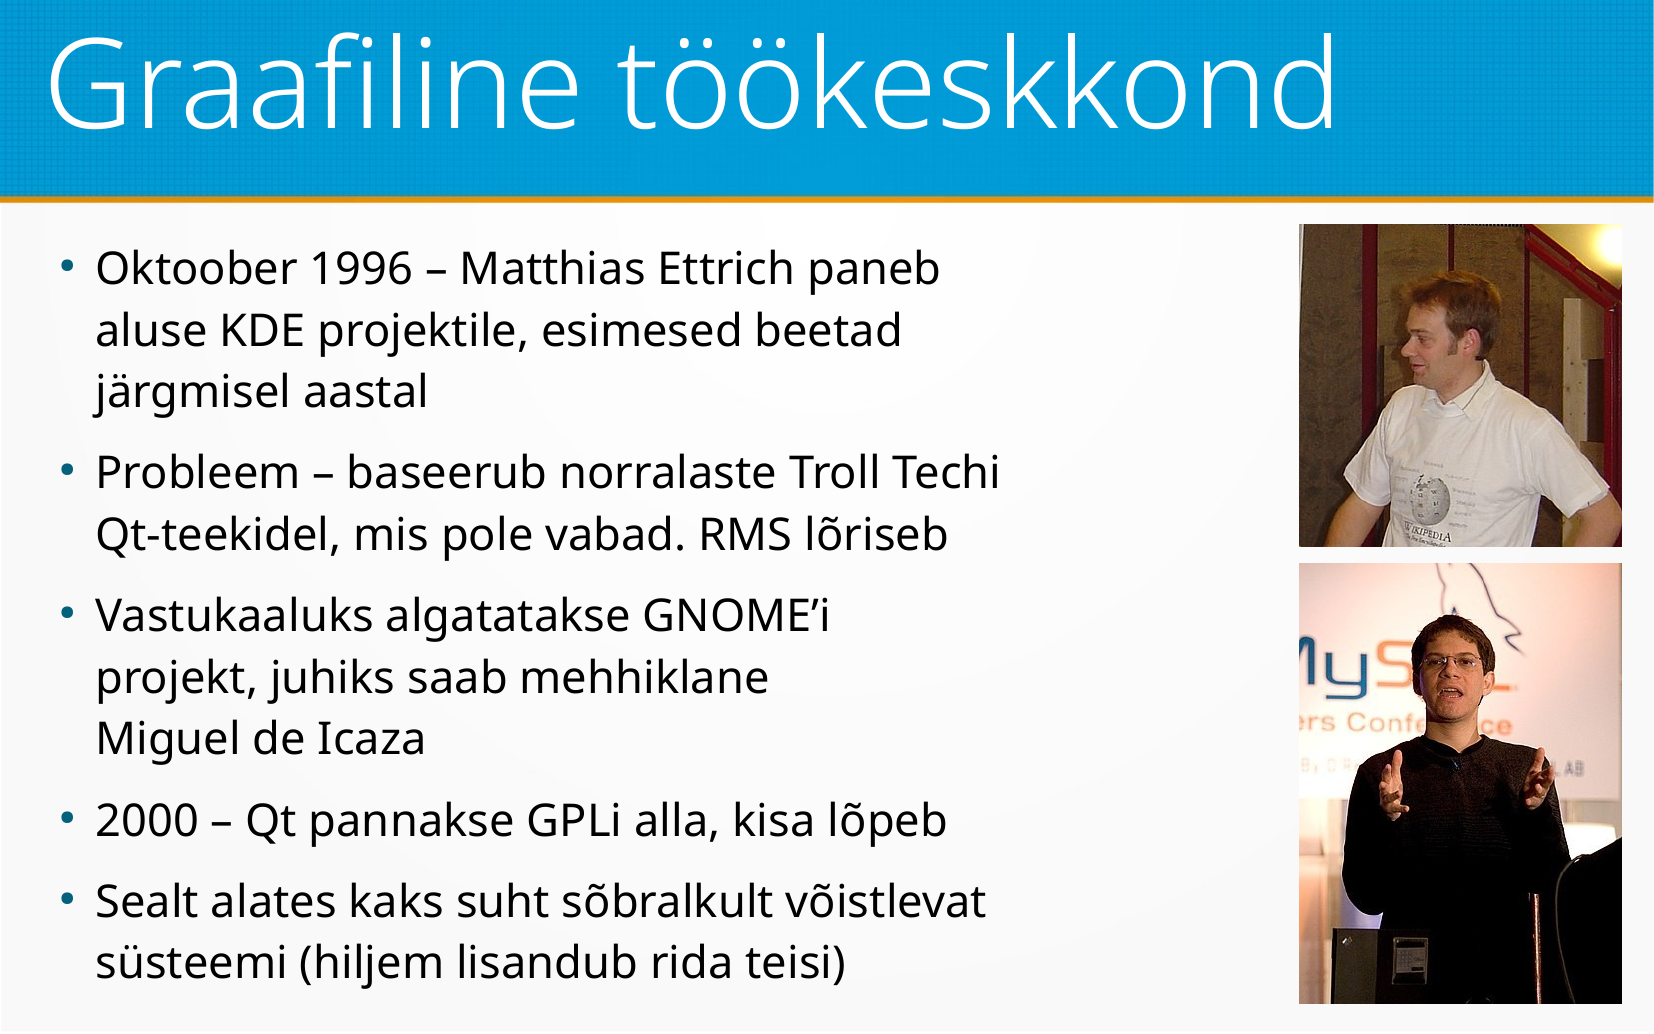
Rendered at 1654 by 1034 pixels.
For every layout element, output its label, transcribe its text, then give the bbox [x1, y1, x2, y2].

picture [0, 195, 1654, 1034]
list Oktoober 1996 – Matthias Ettrich paneb aluse KDE projektile, esimesed beetad järgmisel aastal Probleem – baseerub norralaste Troll Techi Qt-teekidel, mis pole vabad. RMS lõriseb Vastukaaluks algatatakse GNOME’i projekt, juhiks saab mehhiklane Miguel de Icaza 2000 – Qt pannakse GPLi alla, kisa lõpeb Sealt alates kaks suht sõbralkult võistlevat süsteemi (hiljem lisandub rida teisi) [47, 236, 1607, 1002]
title Graafiline töökeskkond [43, 0, 1619, 166]
